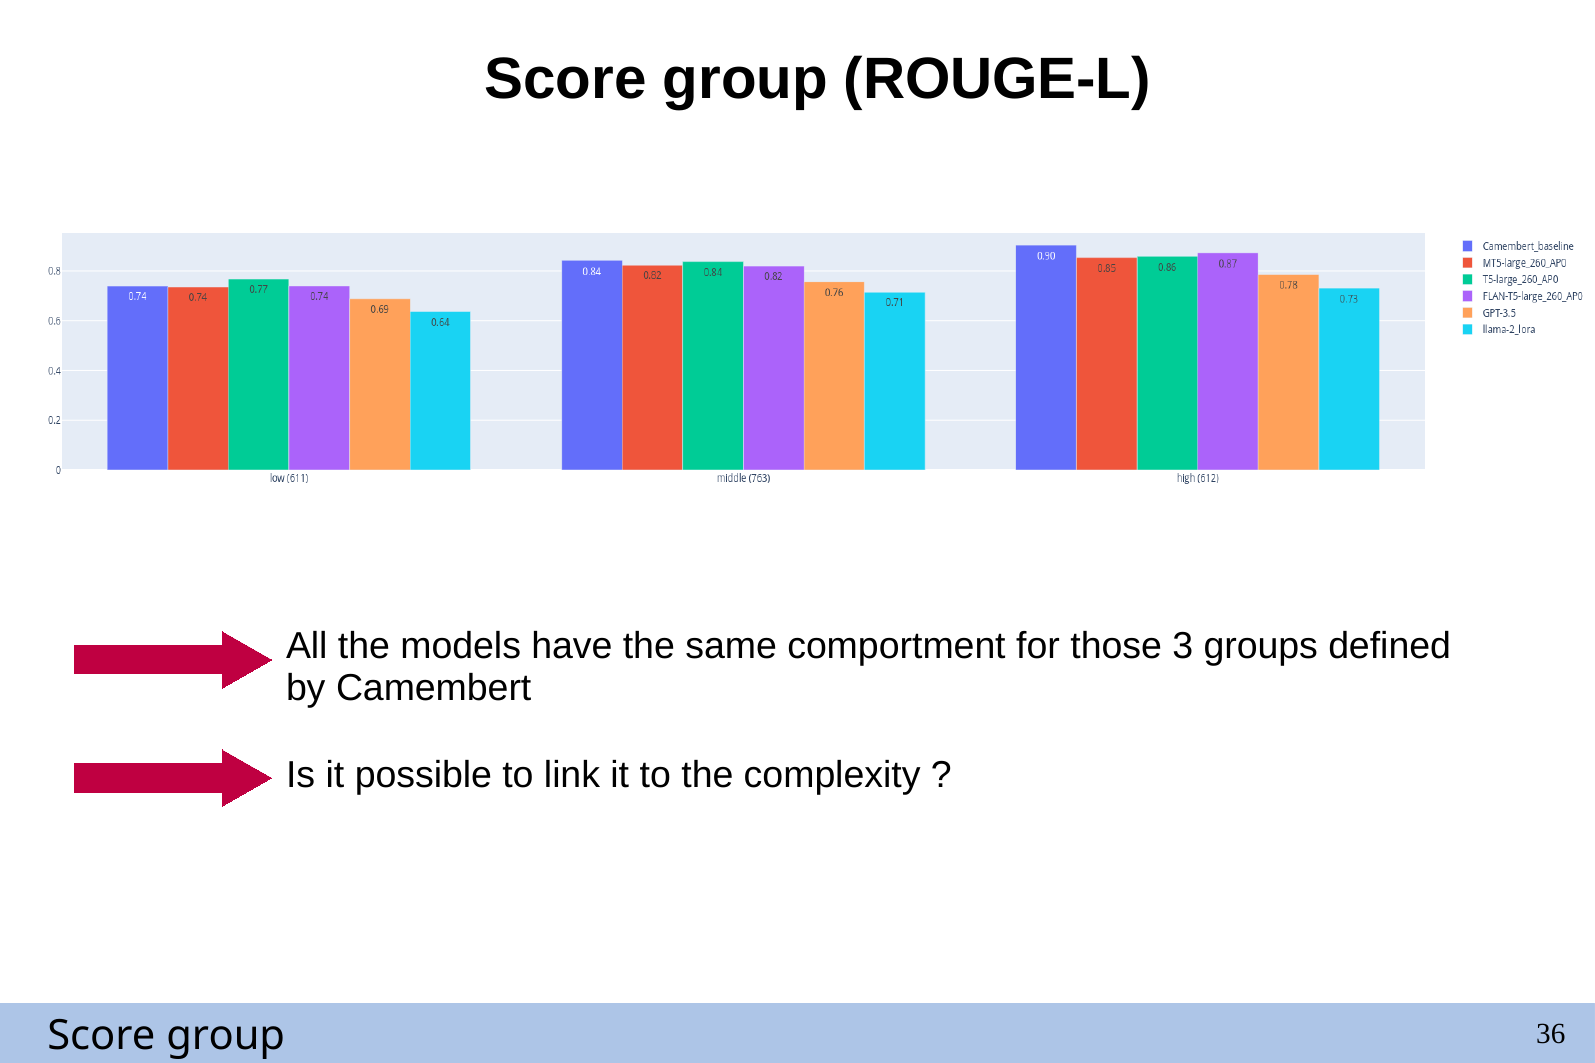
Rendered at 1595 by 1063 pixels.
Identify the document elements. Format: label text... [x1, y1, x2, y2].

title Score group (ROUGE-L) [100, 33, 1536, 118]
text_box [74, 749, 272, 807]
text_box Is it possible to link it to the complexity ? [271, 746, 1419, 804]
text_box All the models have the same comportment for those 3 groups defined by Camembert [271, 616, 1480, 716]
title Score group [47, 980, 1483, 1063]
picture [0, 145, 1595, 541]
text_box [74, 631, 272, 689]
